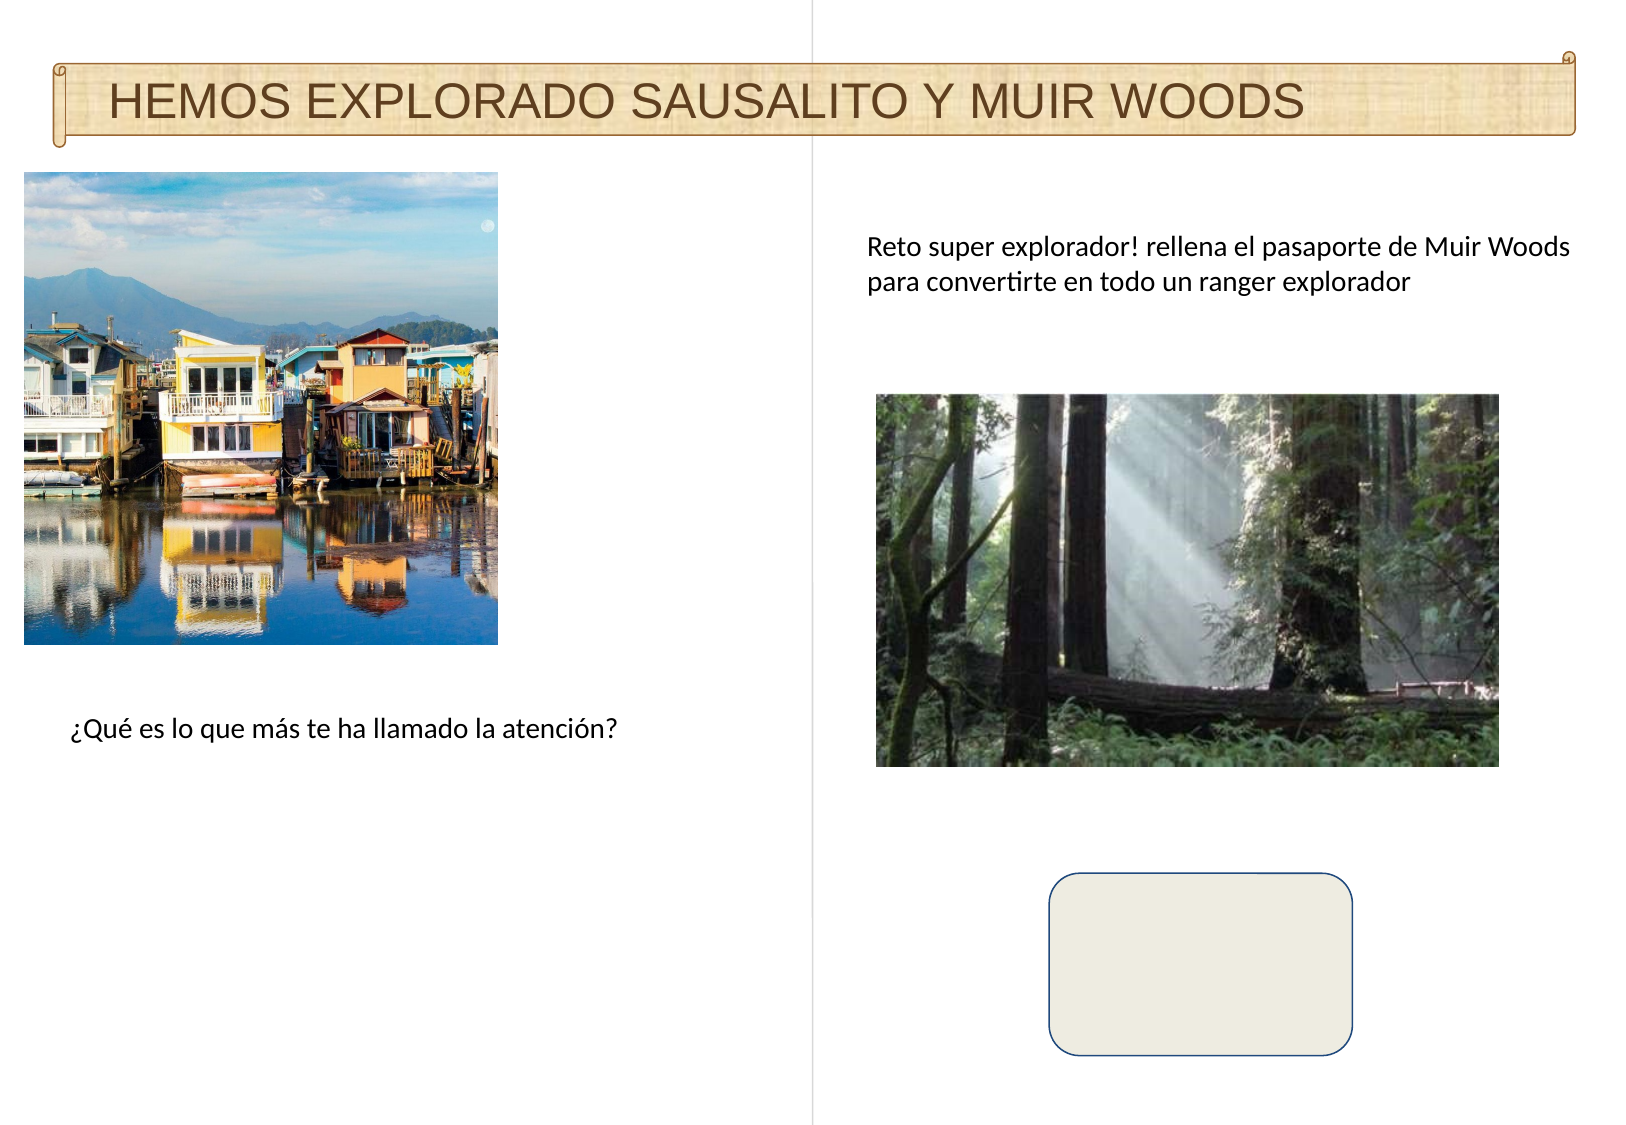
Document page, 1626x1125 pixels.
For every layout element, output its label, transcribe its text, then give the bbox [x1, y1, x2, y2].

text_box [53, 63, 93, 148]
picture [24, 172, 498, 645]
text_box ¿Qué es lo que más te ha llamado la atención? [54, 694, 763, 1068]
picture [120, 640, 128, 645]
picture [876, 393, 1499, 767]
text_box Reto super explorador! rellena el pasaporte de Muir Woods para convertirte en todo un ranger explorador [852, 212, 1586, 319]
text_box HEMOS EXPLORADO SAUSALITO Y MUIR WOODS [93, 61, 1580, 137]
text_box [1563, 51, 1576, 61]
text_box [1049, 873, 1353, 1056]
